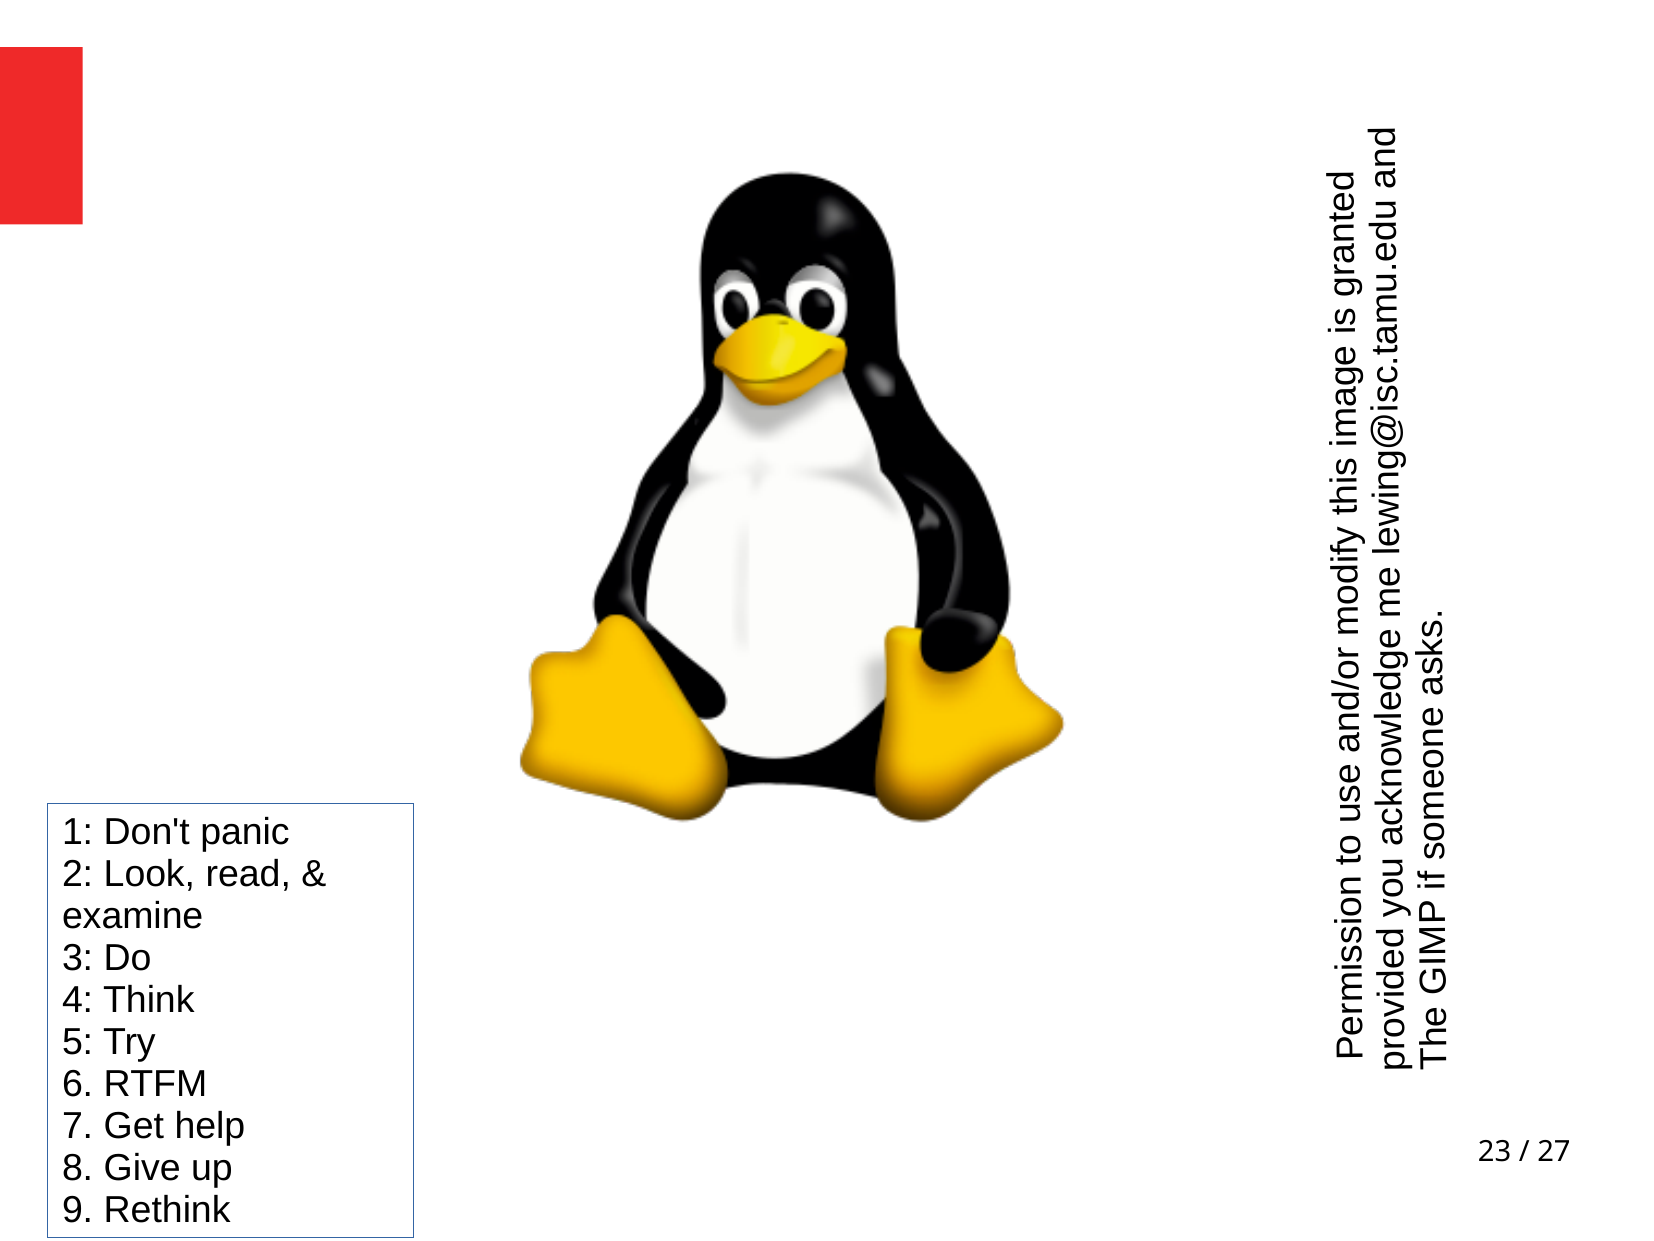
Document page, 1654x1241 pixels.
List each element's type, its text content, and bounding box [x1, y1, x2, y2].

text_box Permission to use and/or modify this image is granted provided you acknowledge me lewing@isc.tamu.edu and The GIMP if someone asks. [1311, 104, 1463, 1087]
picture [484, 131, 1094, 851]
text_box 1: Don't panic 2: Look, read, & examine 3: Do 4: Think 5: Try 6. RTFM 7. Get help 8. Give up 9. Rethink [47, 803, 414, 1238]
